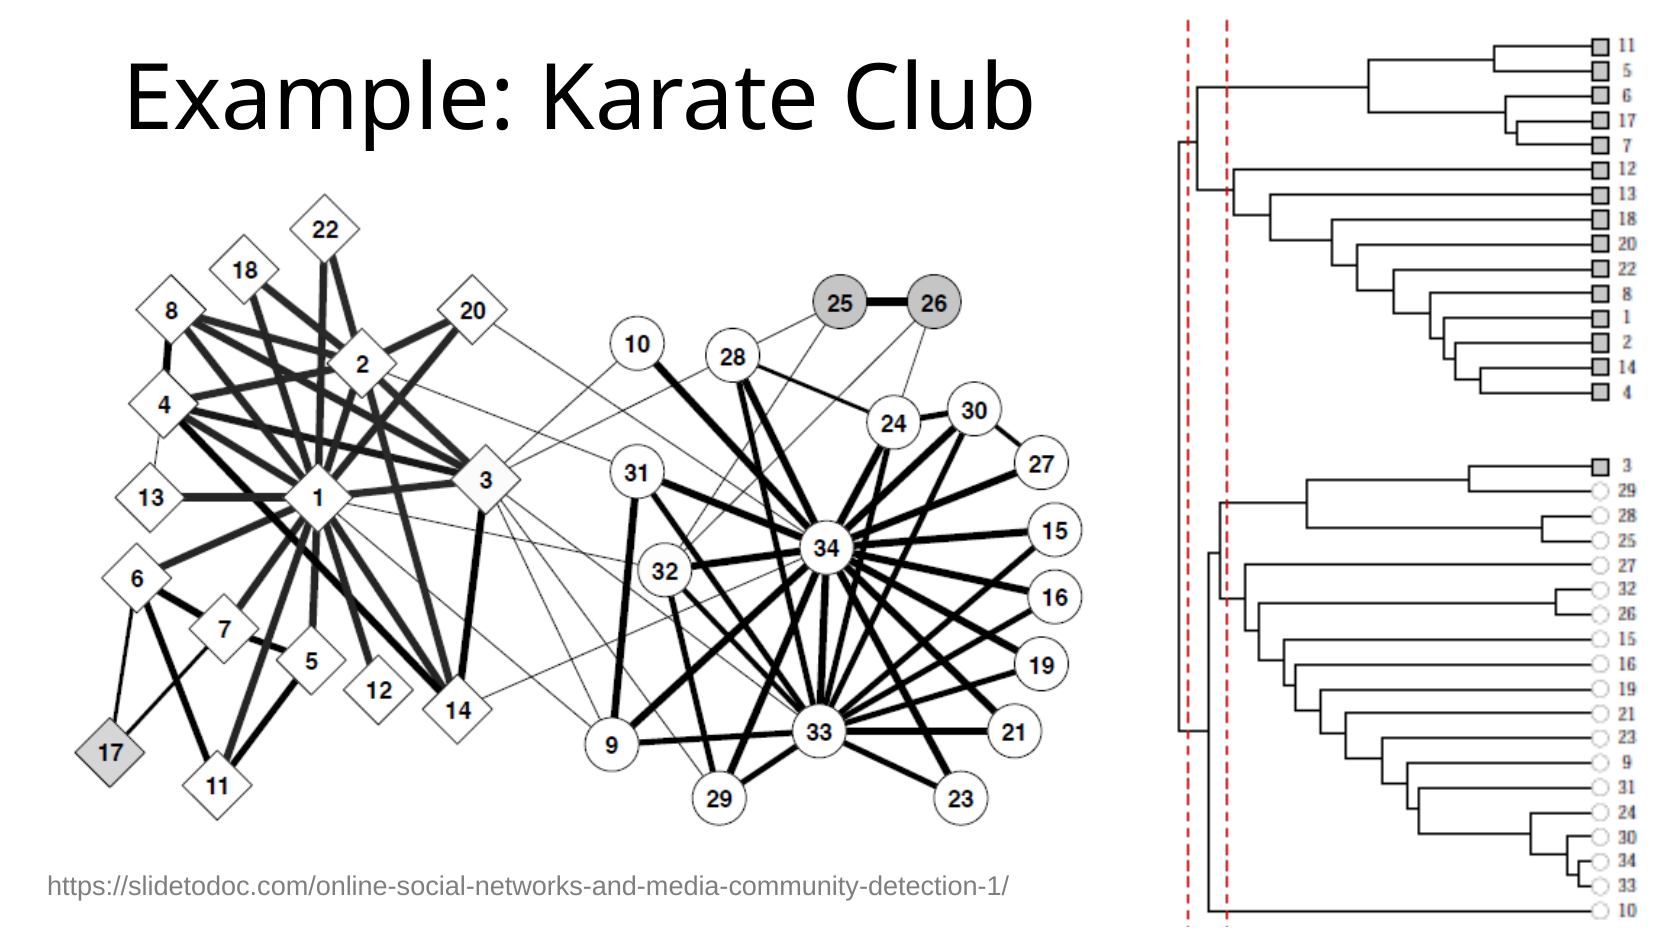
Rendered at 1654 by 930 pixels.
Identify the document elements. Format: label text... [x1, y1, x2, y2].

text_box https://slidetodoc.com/online-social-networks-and-media-community-detection-1/ [32, 863, 1081, 921]
picture [1151, 16, 1647, 927]
title Example: Karate Club [5, 1, 1156, 187]
picture [59, 186, 1104, 851]
